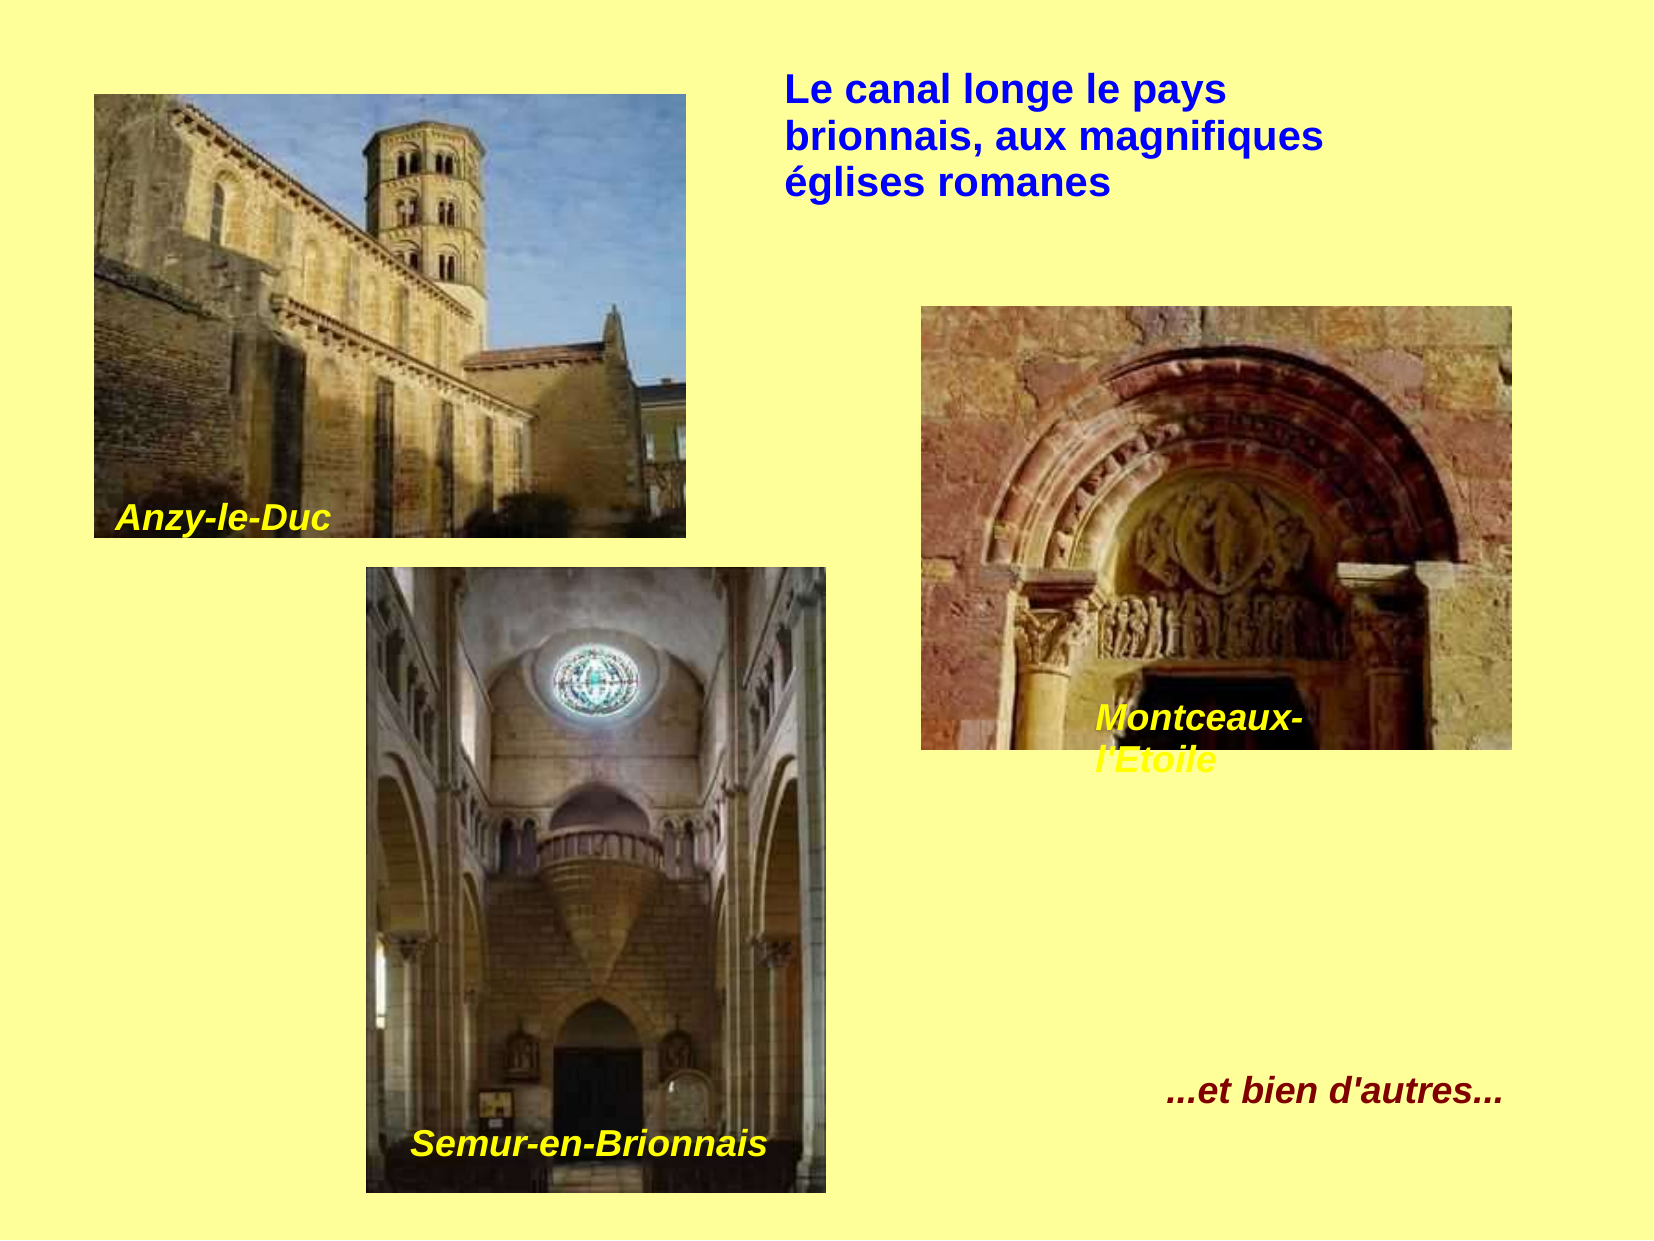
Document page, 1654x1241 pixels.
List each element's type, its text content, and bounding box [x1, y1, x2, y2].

text_box ...et bien d'autres... [1151, 1062, 1536, 1120]
text_box Semur-en-Brionnais [395, 1116, 809, 1173]
text_box Anzy-le-Duc [100, 490, 347, 547]
picture [366, 567, 826, 1193]
text_box Montceaux-l'Etoile [1080, 690, 1440, 789]
text_box Le canal longe le pays brionnais, aux magnifiques églises romanes [769, 59, 1365, 214]
picture [94, 94, 686, 538]
picture [921, 306, 1512, 751]
